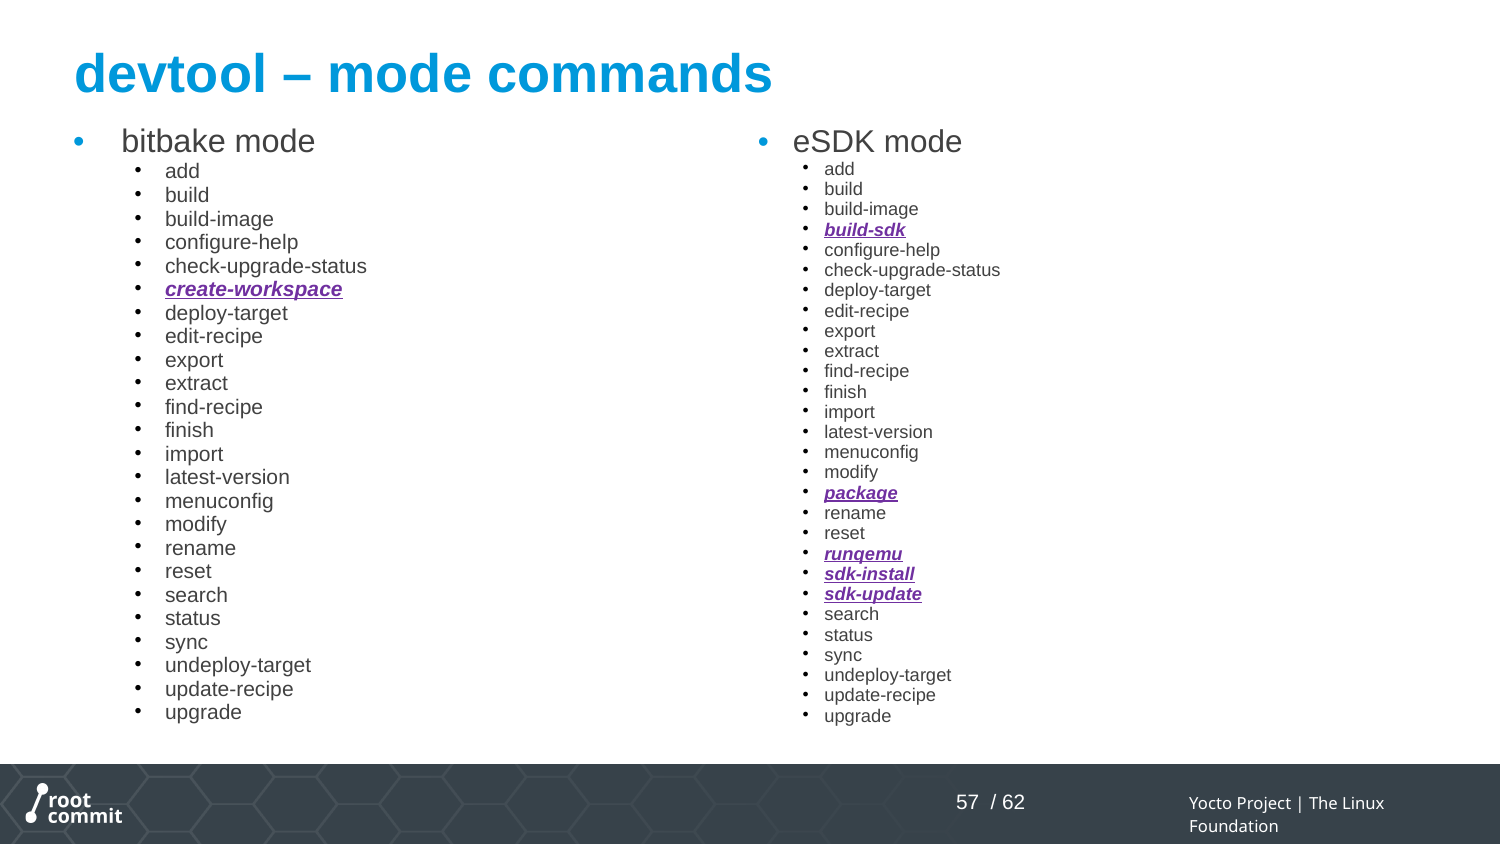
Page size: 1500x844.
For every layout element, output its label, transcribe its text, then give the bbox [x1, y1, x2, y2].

text_box eSDK mode add build build-image build-sdk configure-help check-upgrade-status deploy-target edit-recipe export extract find-recipe finish import latest-version menuconfig modify package rename reset runqemu sdk-install sdk-update search status sync undeploy-target update-recipe upgrade [757, 123, 1405, 729]
text_box bitbake mode add build build-image configure-help check-upgrade-status create-workspace deploy-target edit-recipe export extract find-recipe finish import latest-version menuconfig modify rename reset search status sync undeploy-target update-recipe upgrade [72, 123, 720, 729]
text_box devtool – mode commands [74, 50, 1424, 159]
picture [0, 0, 1500, 844]
